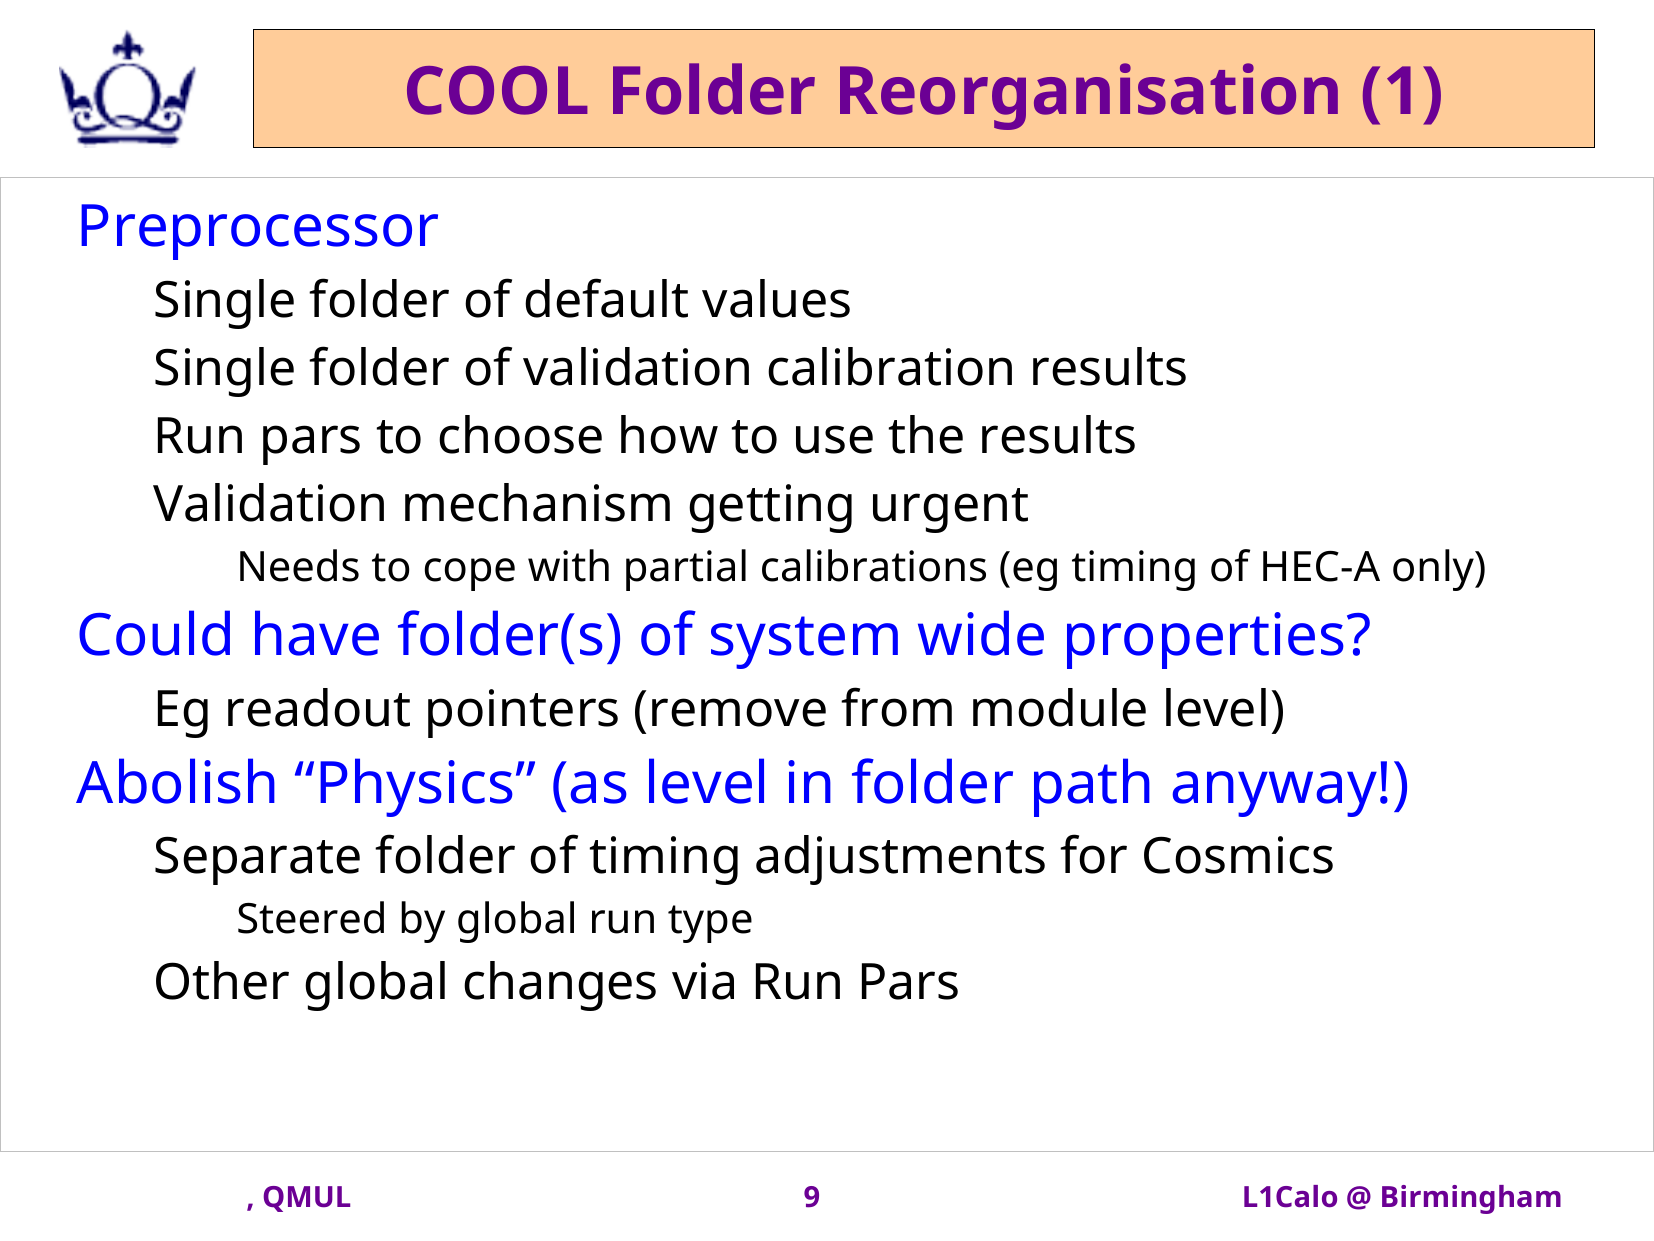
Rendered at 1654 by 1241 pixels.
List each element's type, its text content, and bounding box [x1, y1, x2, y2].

picture [59, 29, 200, 148]
list Preprocessor Single folder of default values Single folder of validation calibration results Run pars to choose how to use the results Validation mechanism getting urgent Needs to cope with partial calibrations (eg timing of HEC-A only) Could have folder(s) of system wide properties? Eg readout pointers (remove from module level) Abolish “Physics” (as level in folder path anyway!) Separate folder of timing adjustments for Cosmics Steered by global run type Other global changes via Run Pars [59, 184, 1603, 1104]
title COOL Folder Reorganisation (1) [253, 29, 1595, 148]
